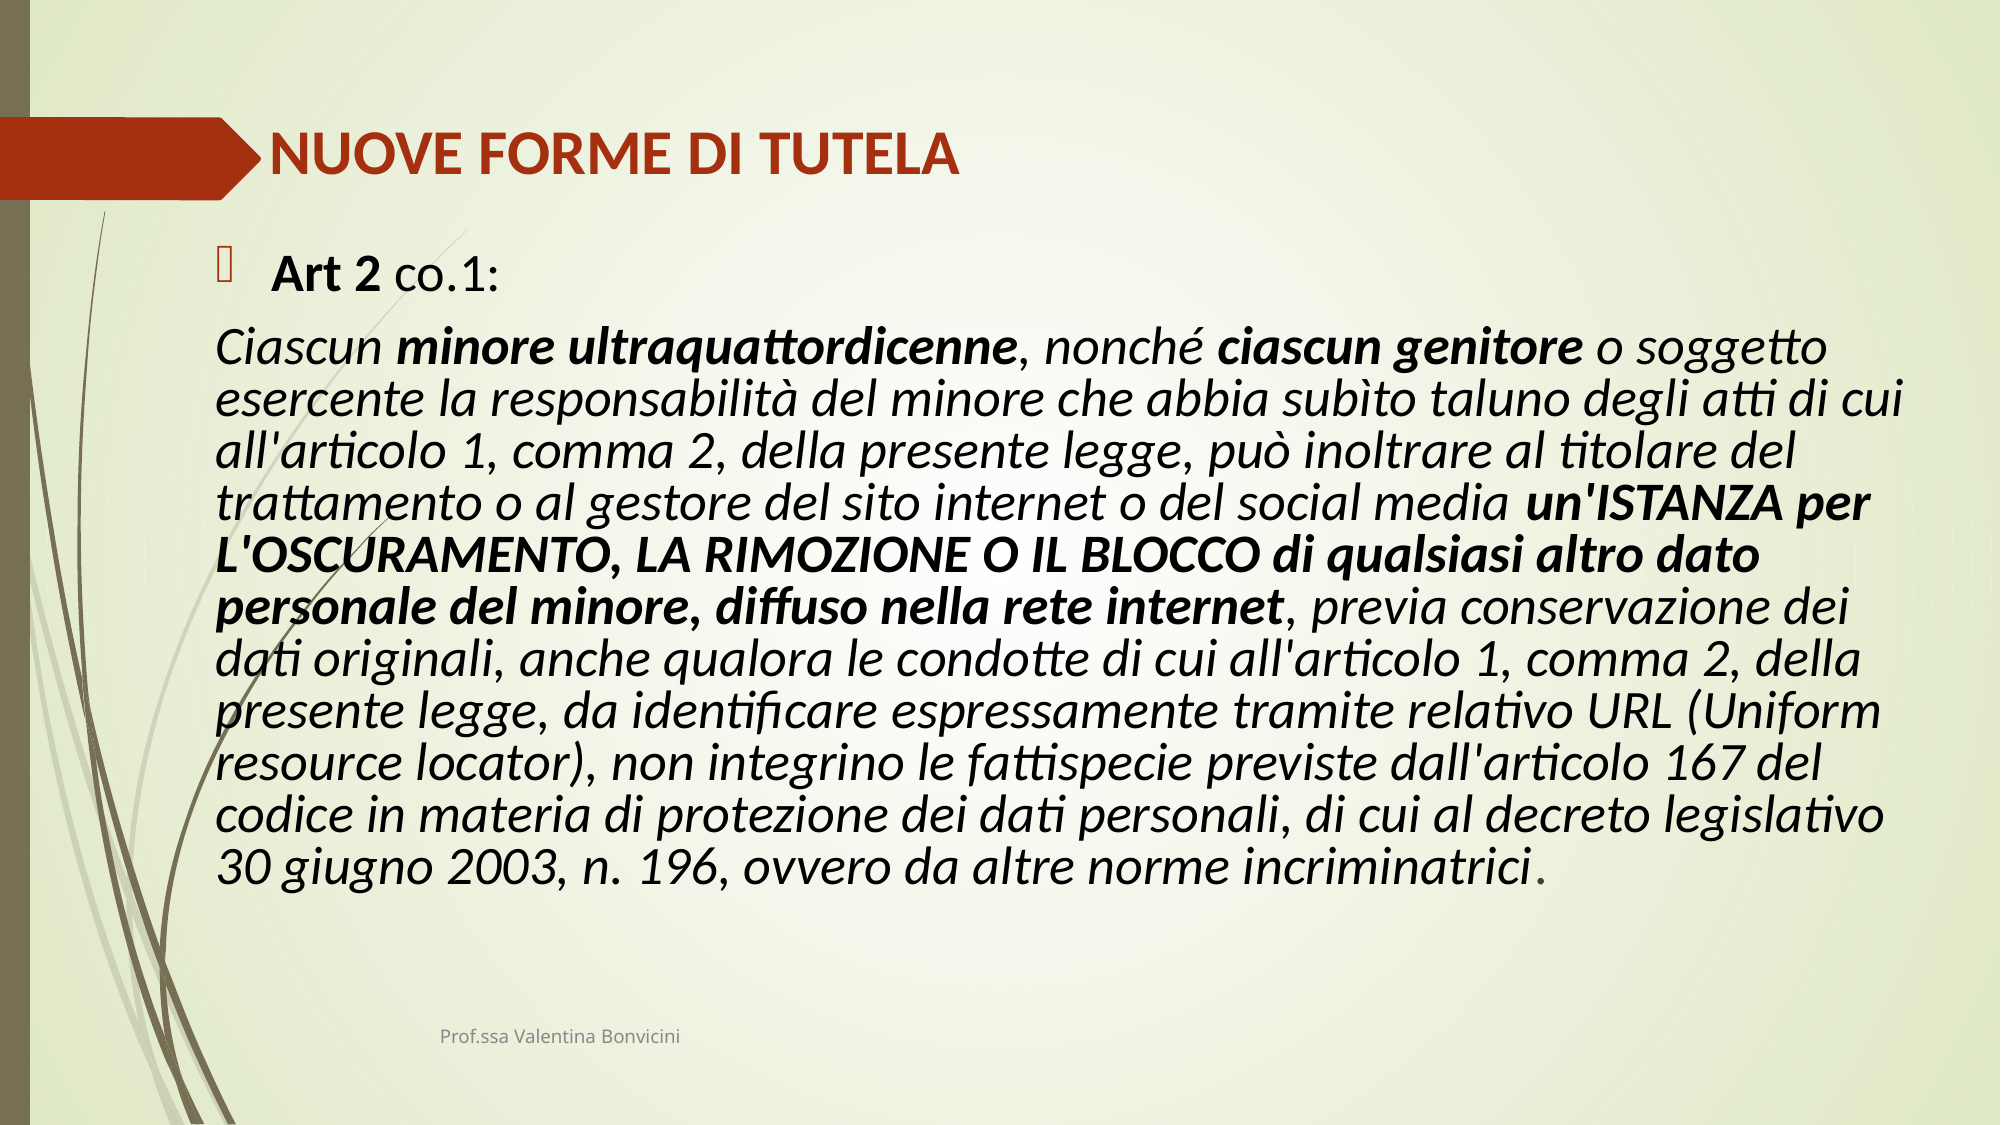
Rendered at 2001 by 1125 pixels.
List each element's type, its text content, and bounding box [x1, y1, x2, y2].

list Art 2 co.1: Ciascun minore ultraquattordicenne, nonché ciascun genitore o soggetto esercente la responsabilità del minore che abbia subìto taluno degli atti di cui all'articolo 1, comma 2, della presente legge, può inoltrare al titolare del trattamento o al gestore del sito internet o del social media un'ISTANZA per L'OSCURAMENTO, LA RIMOZIONE O IL BLOCCO di qualsiasi altro dato personale del minore, diffuso nella rete internet, previa conservazione dei dati originali, anche qualora le condotte di cui all'articolo 1, comma 2, della presente legge, da identificare espressamente tramite relativo URL (Uniform resource locator), non integrino le fattispecie previste dall'articolo 167 del codice in materia di protezione dei dati personali, di cui al decreto legislativo 30 giugno 2003, n. 196, ovvero da altre norme incriminatrici. [200, 242, 1946, 1125]
title NUOVE FORME DI TUTELA [254, 26, 1849, 196]
text_box Prof.ssa Valentina Bonvicini [424, 1006, 1675, 1067]
